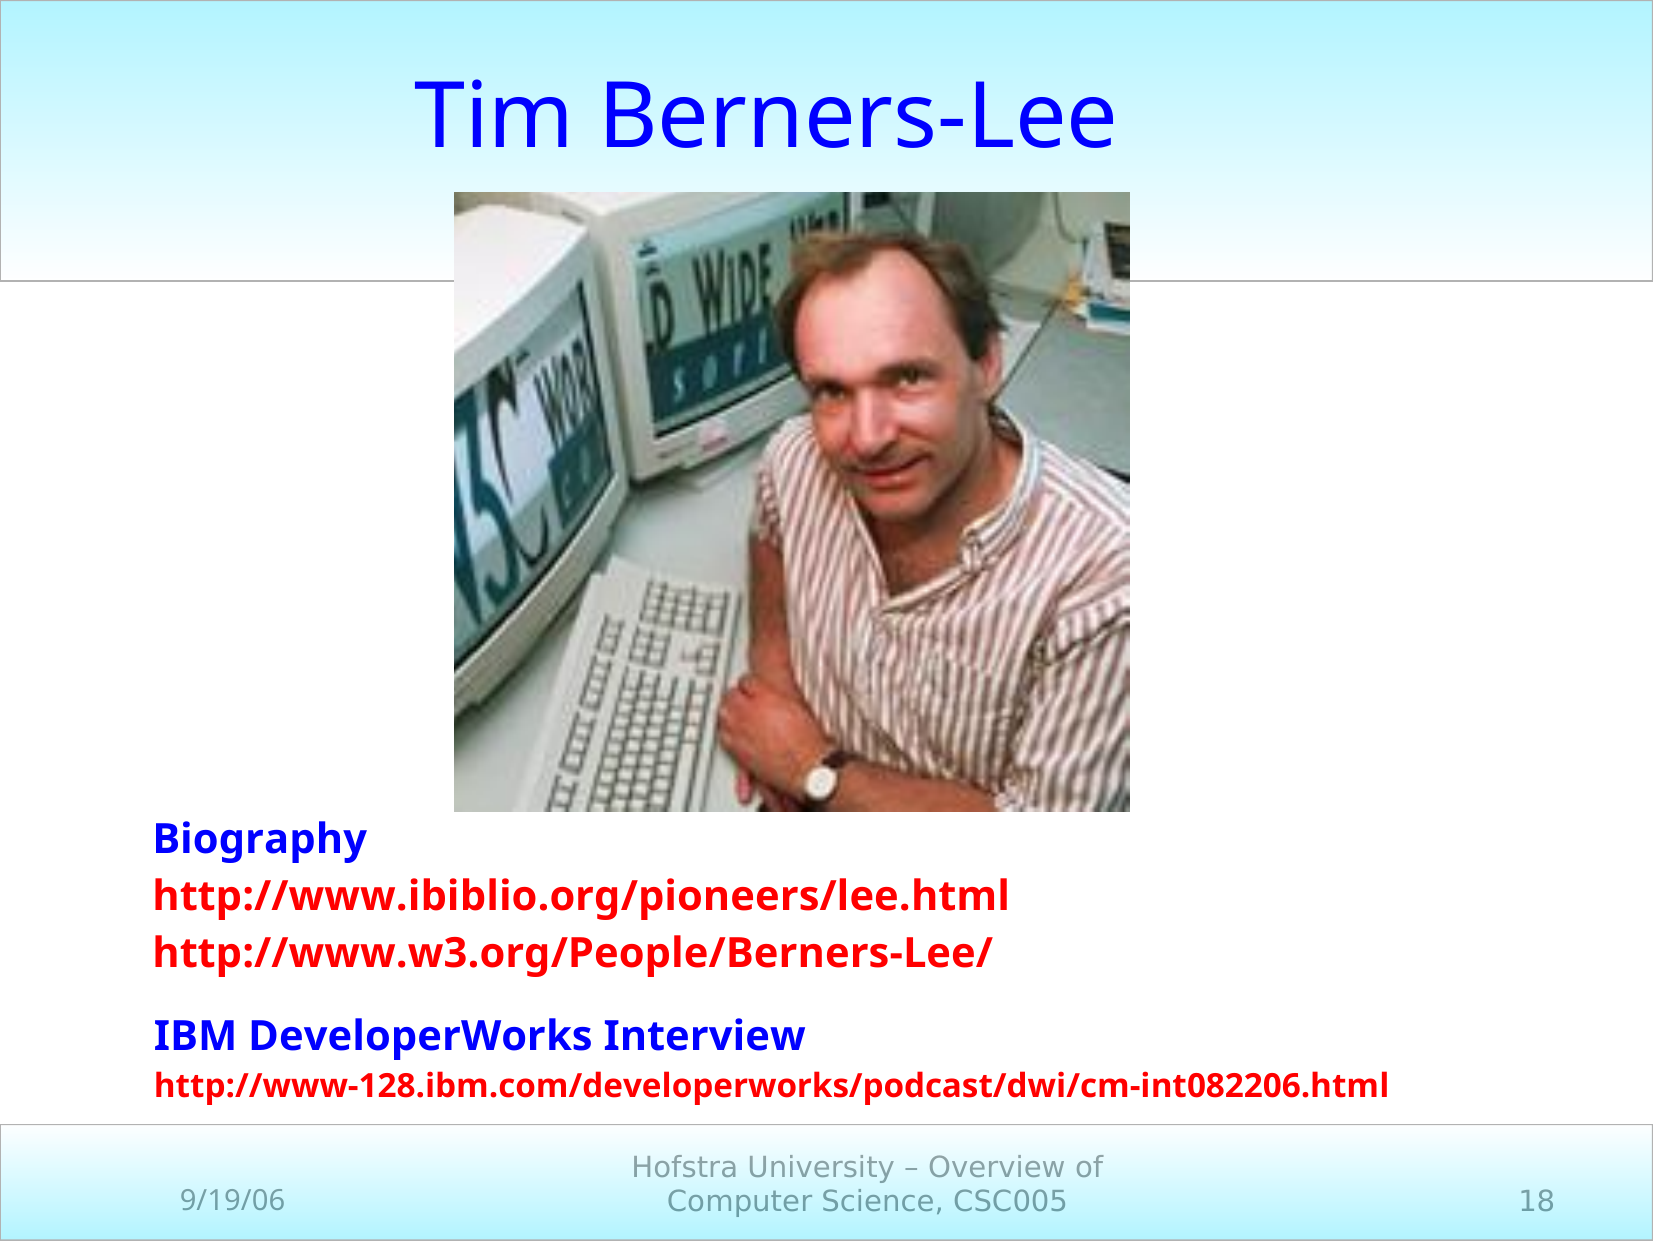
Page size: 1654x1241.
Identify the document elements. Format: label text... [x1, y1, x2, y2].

picture [454, 192, 1130, 813]
text_box Biography http://www.ibiblio.org/pioneers/lee.html http://www.w3.org/People/Berners-Lee/ [137, 800, 1026, 988]
text_box IBM DeveloperWorks Interview http://www-128.ibm.com/developerworks/podcast/dwi/cm-int082206.html [139, 997, 1407, 1116]
text_box Tim Berners-Lee [399, 41, 1135, 182]
